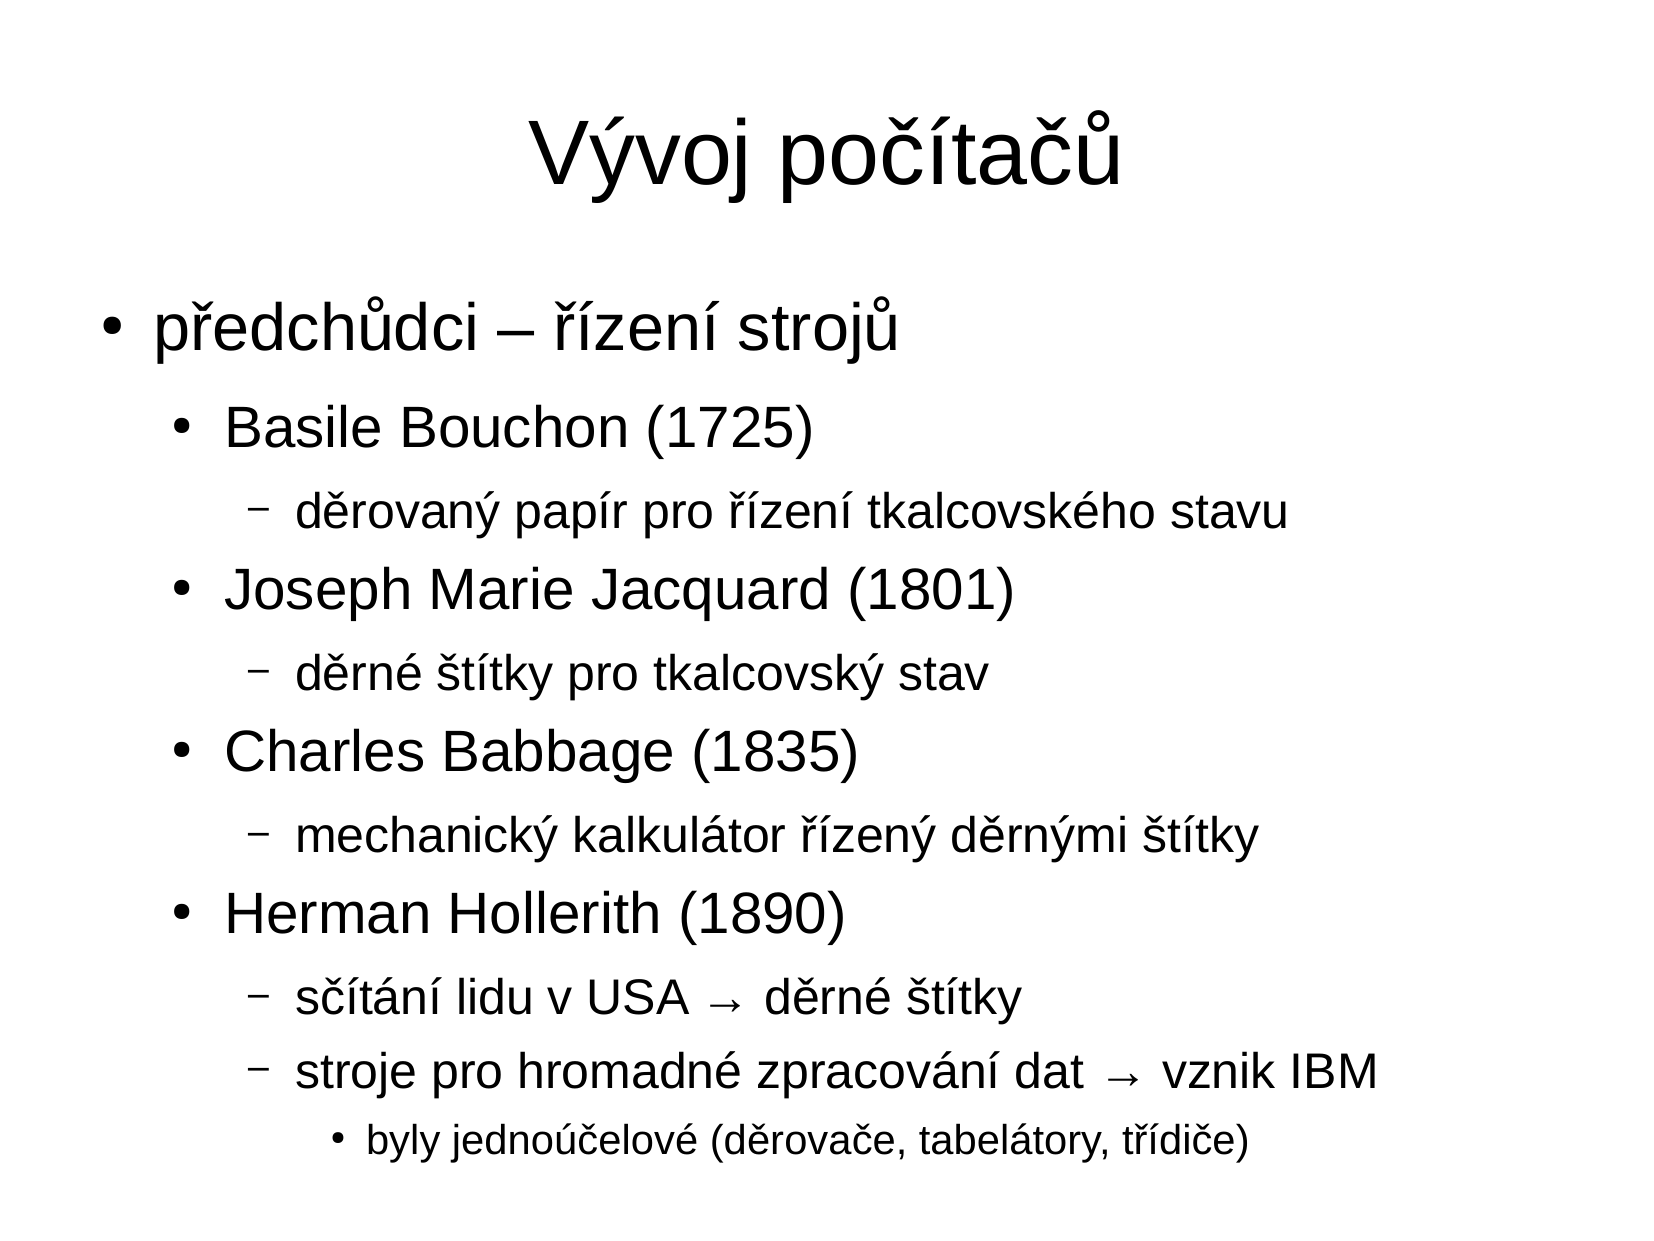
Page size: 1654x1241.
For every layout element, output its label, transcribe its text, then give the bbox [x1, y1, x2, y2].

title Vývoj počítačů [82, 49, 1571, 257]
list předchůdci – řízení strojů Basile Bouchon (1725) děrovaný papír pro řízení tkalcovského stavu Joseph Marie Jacquard (1801) děrné štítky pro tkalcovský stav Charles Babbage (1835) mechanický kalkulátor řízený děrnými štítky Herman Hollerith (1890) sčítání lidu v USA → děrné štítky stroje pro hromadné zpracování dat → vznik IBM byly jednoúčelové (děrovače, tabelátory, třídiče) [82, 290, 1571, 1163]
